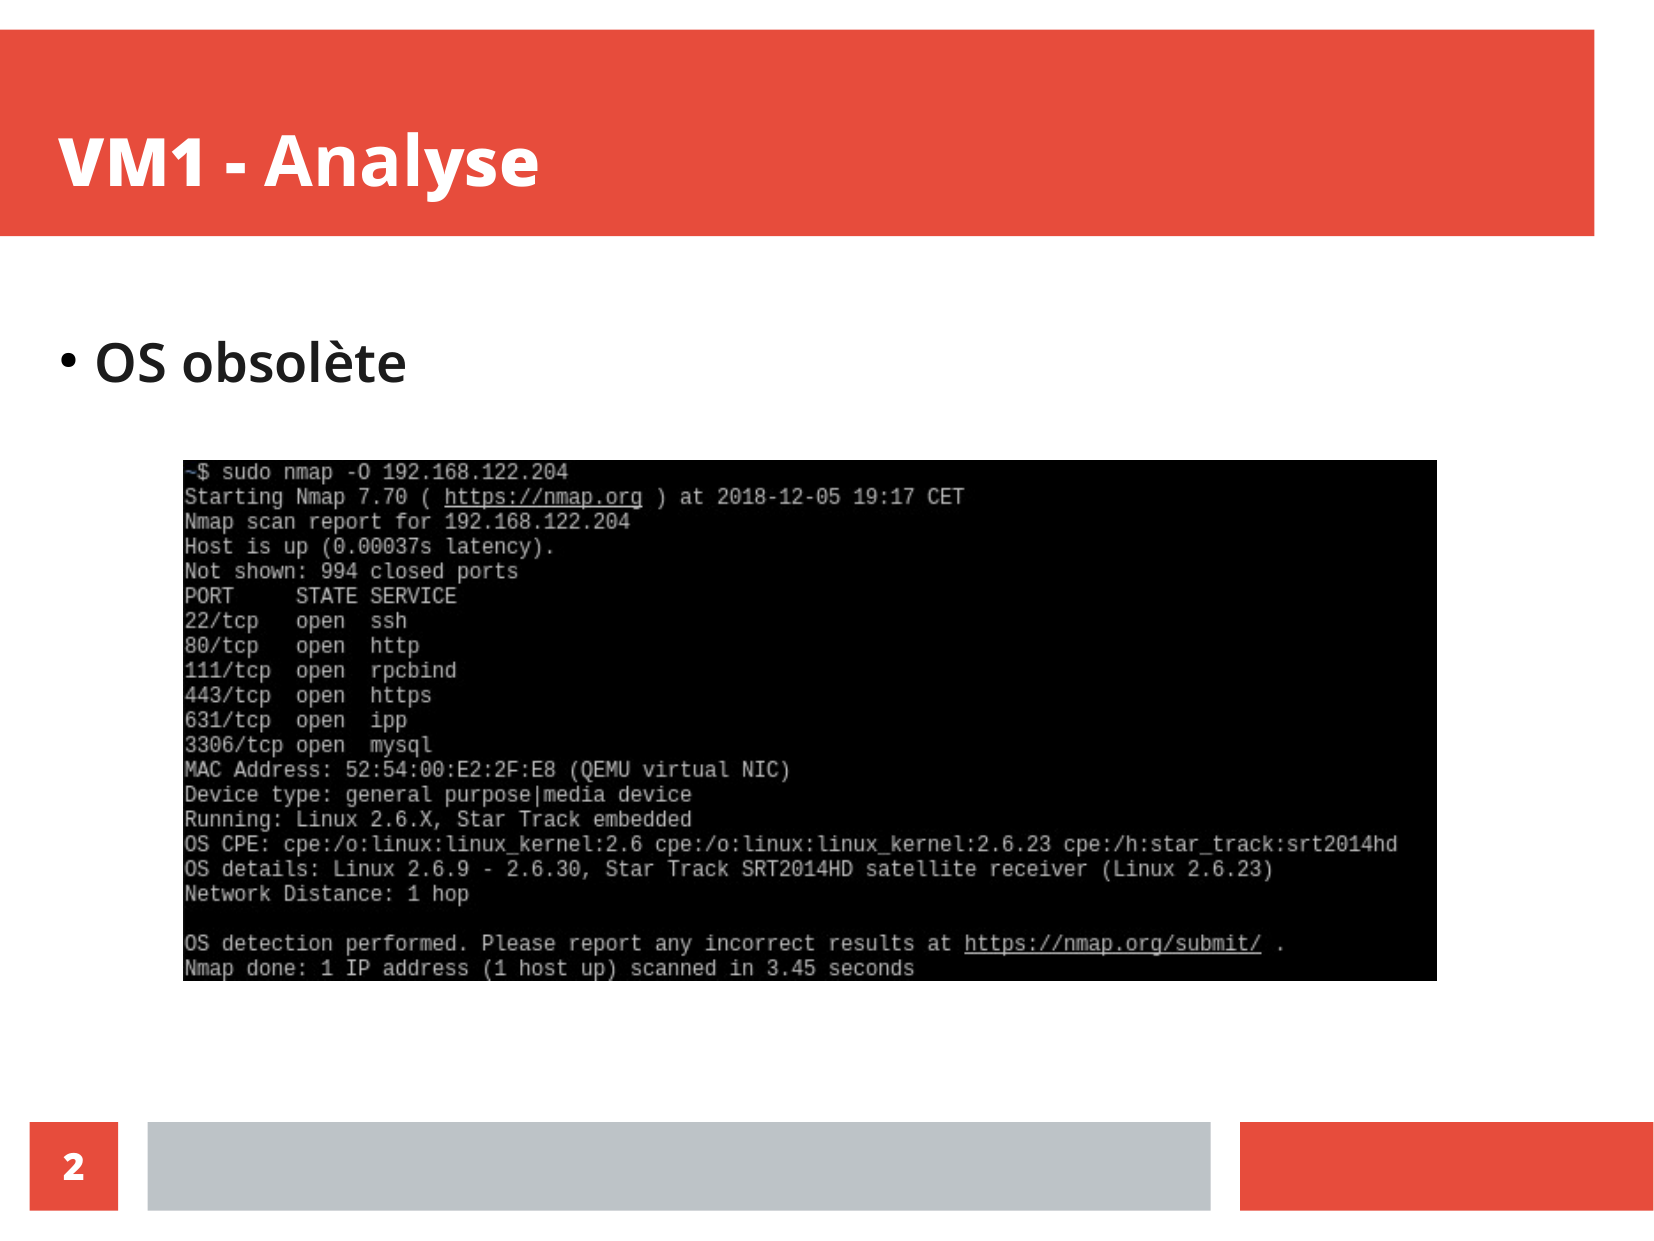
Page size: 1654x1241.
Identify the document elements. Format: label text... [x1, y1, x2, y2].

picture [183, 460, 1437, 981]
title VM1 - Analyse [59, 59, 1595, 207]
list OS obsolète [59, 324, 1565, 1093]
